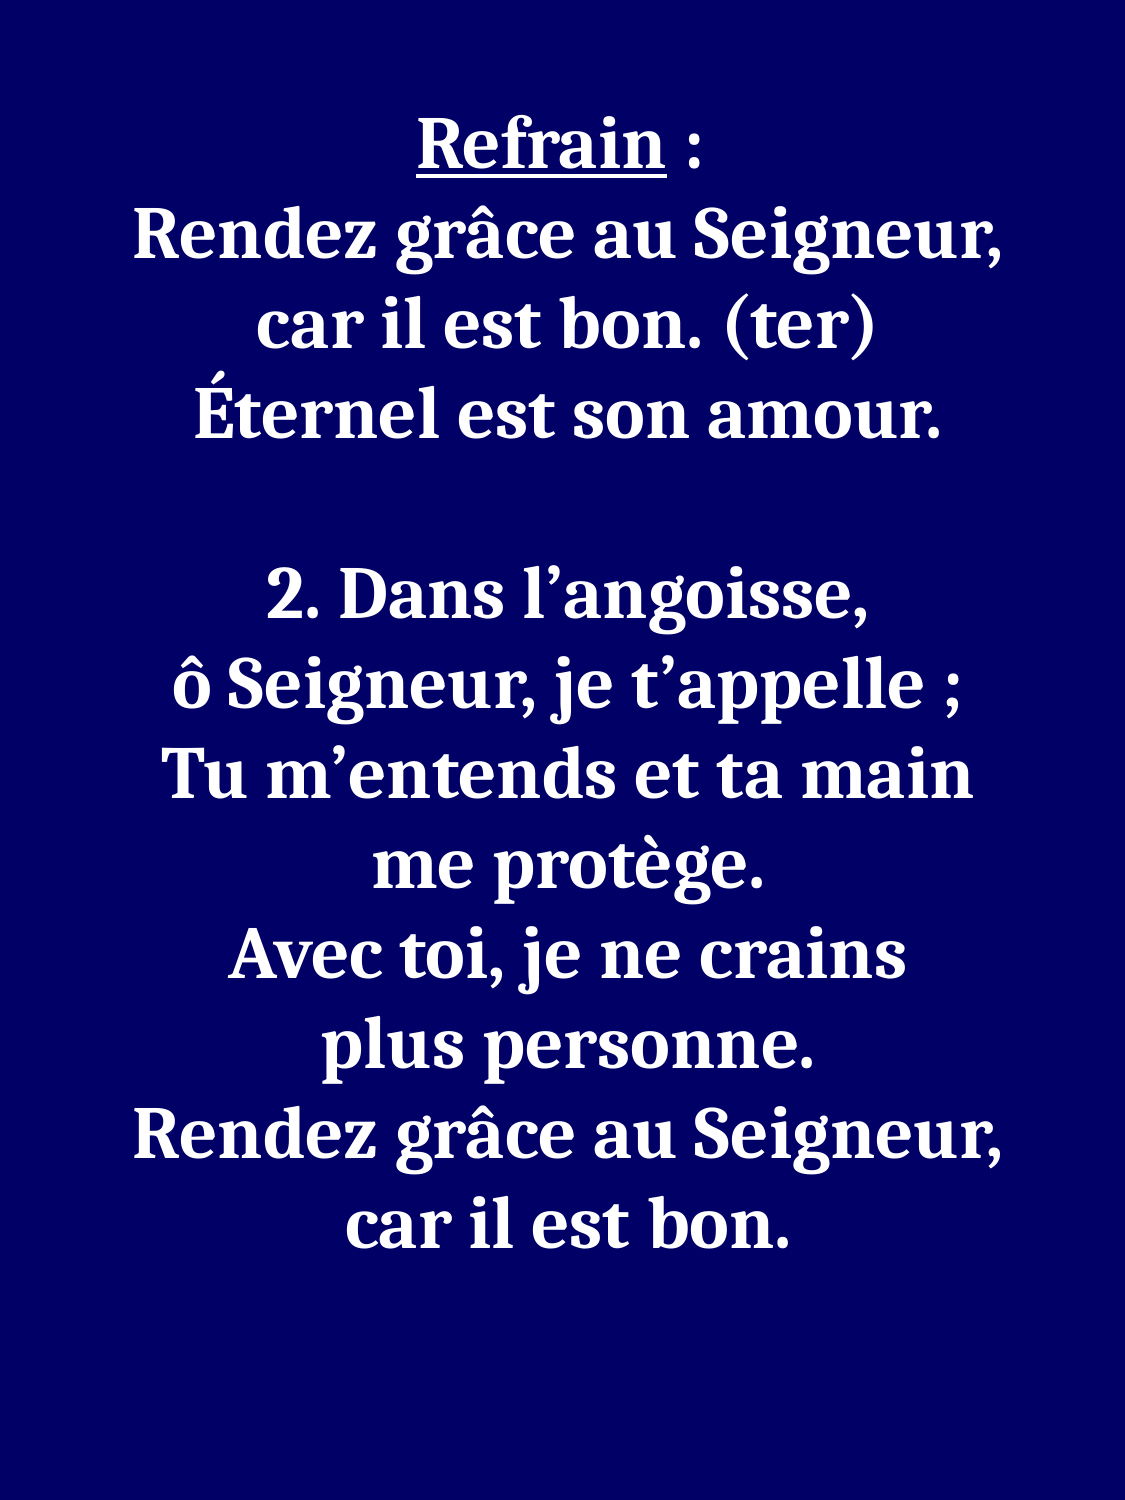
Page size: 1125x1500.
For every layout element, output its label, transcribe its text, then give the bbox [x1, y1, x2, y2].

text_box Refrain : Rendez grâce au Seigneur, car il est bon. (ter) Éternel est son amour. 2. Dans l’angoisse, ô Seigneur, je t’appelle ; Tu m’entends et ta main me protège. Avec toi, je ne crains plus personne. Rendez grâce au Seigneur, car il est bon. [0, 41, 1125, 1317]
